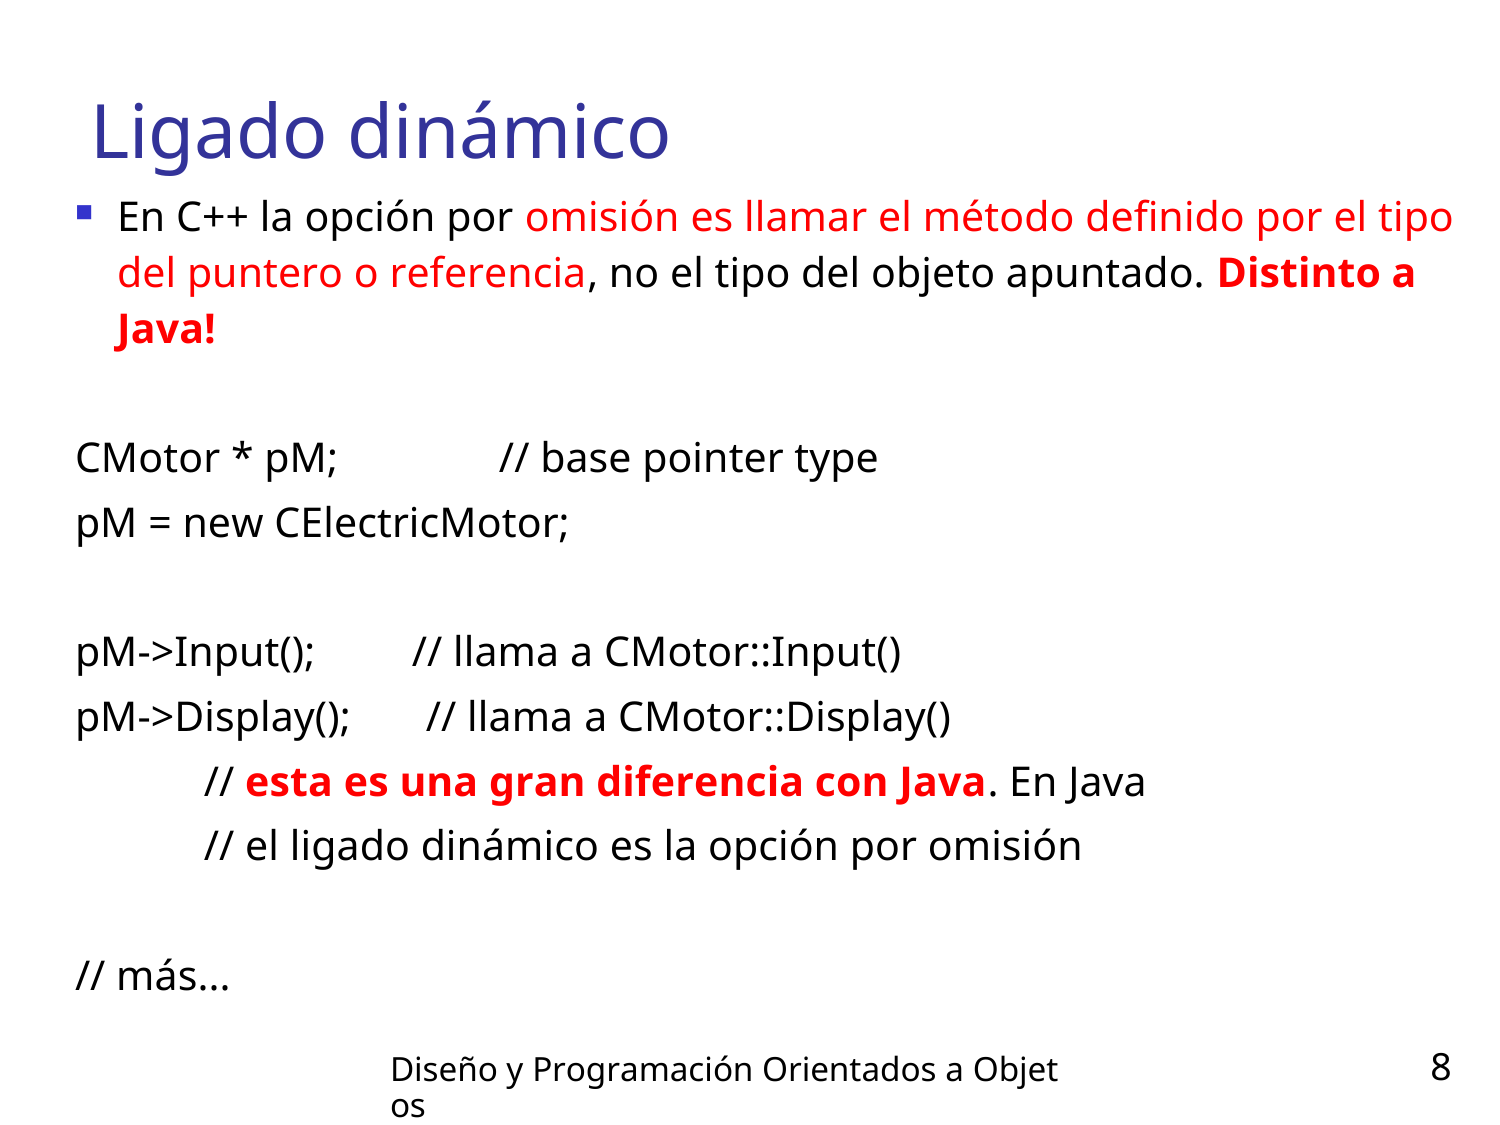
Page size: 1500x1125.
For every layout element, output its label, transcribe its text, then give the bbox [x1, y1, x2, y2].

title Ligado dinámico [75, 10, 1466, 188]
list En C++ la opción por omisión es llamar el método definido por el tipo del puntero o referencia, no el tipo del objeto apuntado. Distinto a Java! CMotor * pM; // base pointer type pM = new CElectricMotor; pM->Input(); // llama a CMotor::Input()‏ pM->Display(); // llama a CMotor::Display()‏ // esta es una gran diferencia con Java. En Java // el ligado dinámico es la opción por omisión // más... [75, 187, 1462, 1013]
